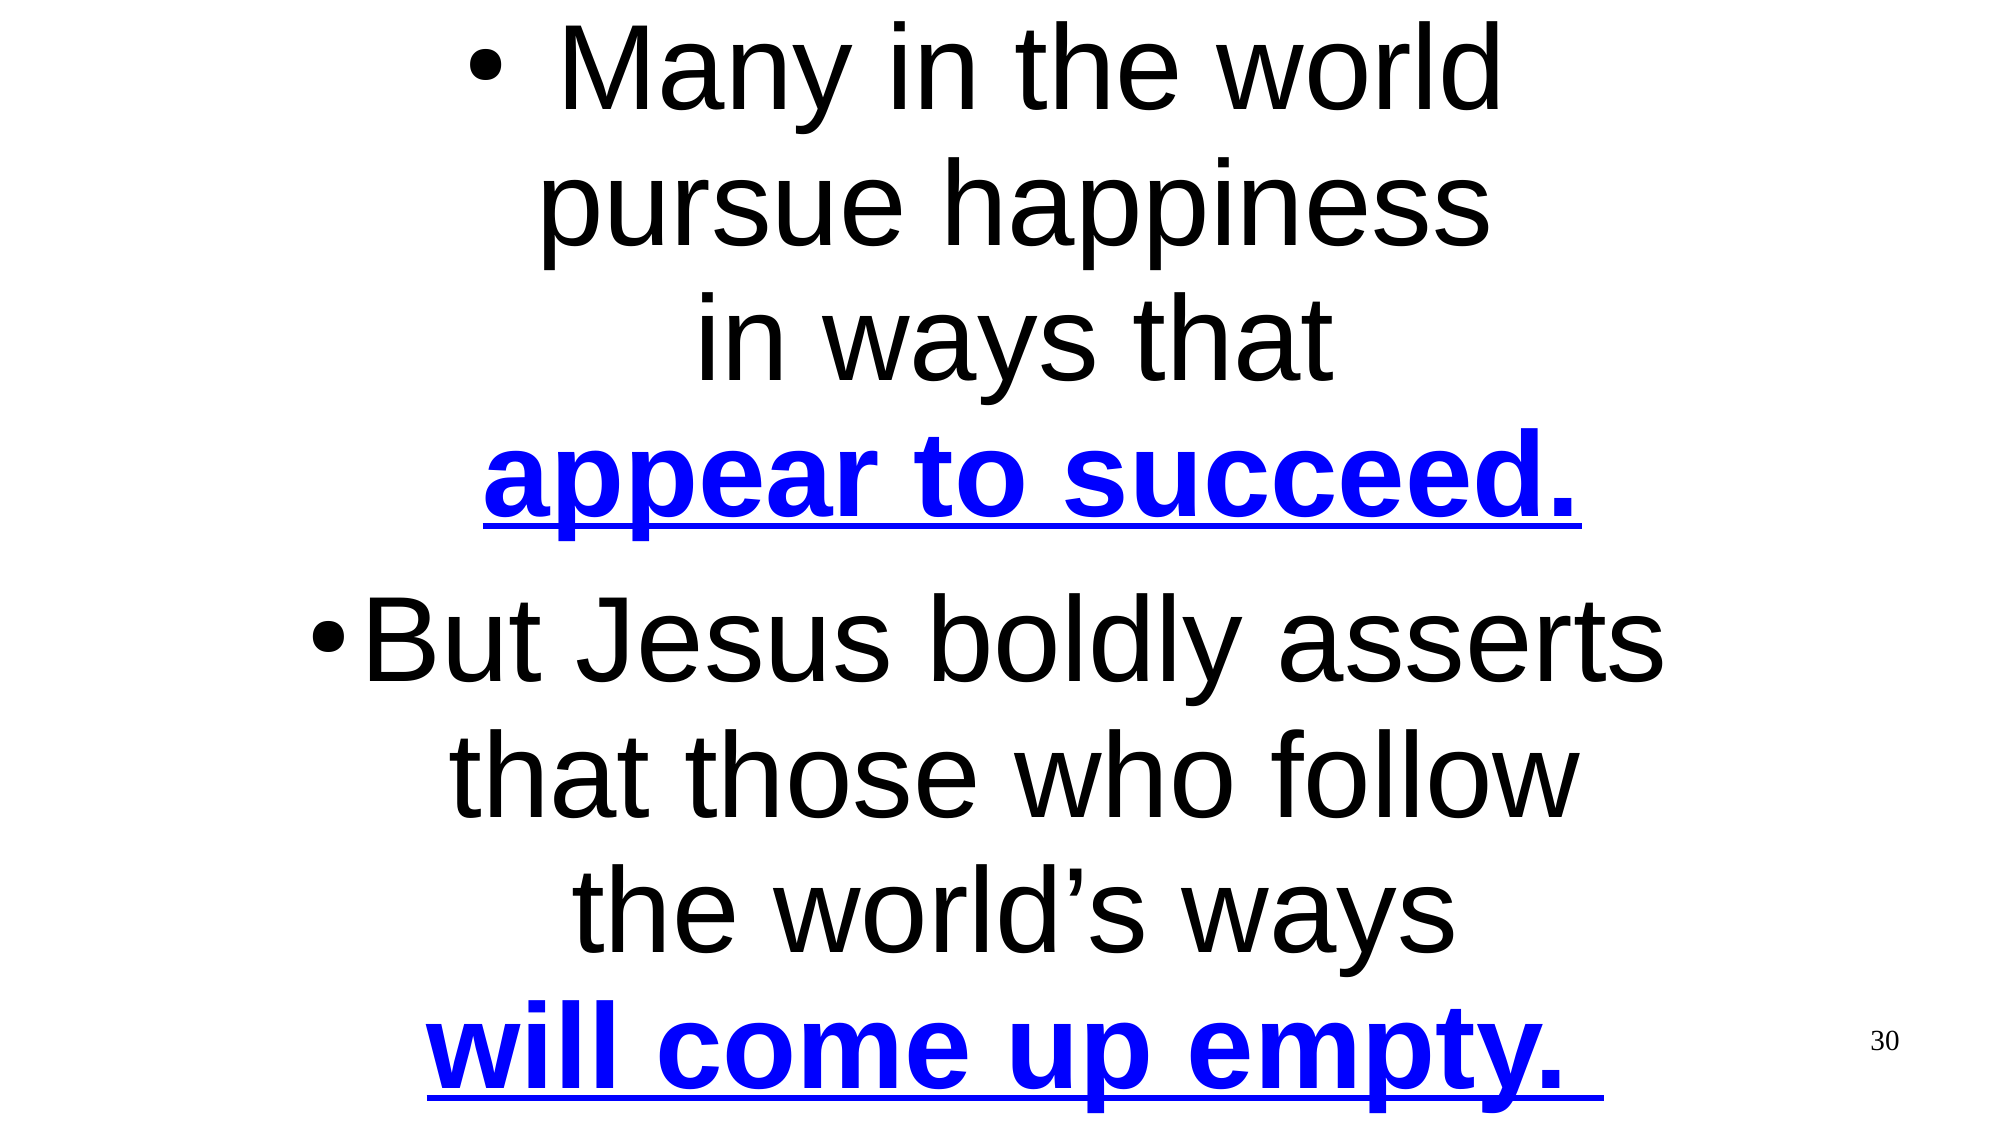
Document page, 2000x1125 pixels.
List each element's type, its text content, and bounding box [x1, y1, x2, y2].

list Many in the world pursue happiness in ways that appear to succeed. But Jesus boldly asserts that those who follow the world’s ways will come up empty. [0, 0, 1996, 1123]
